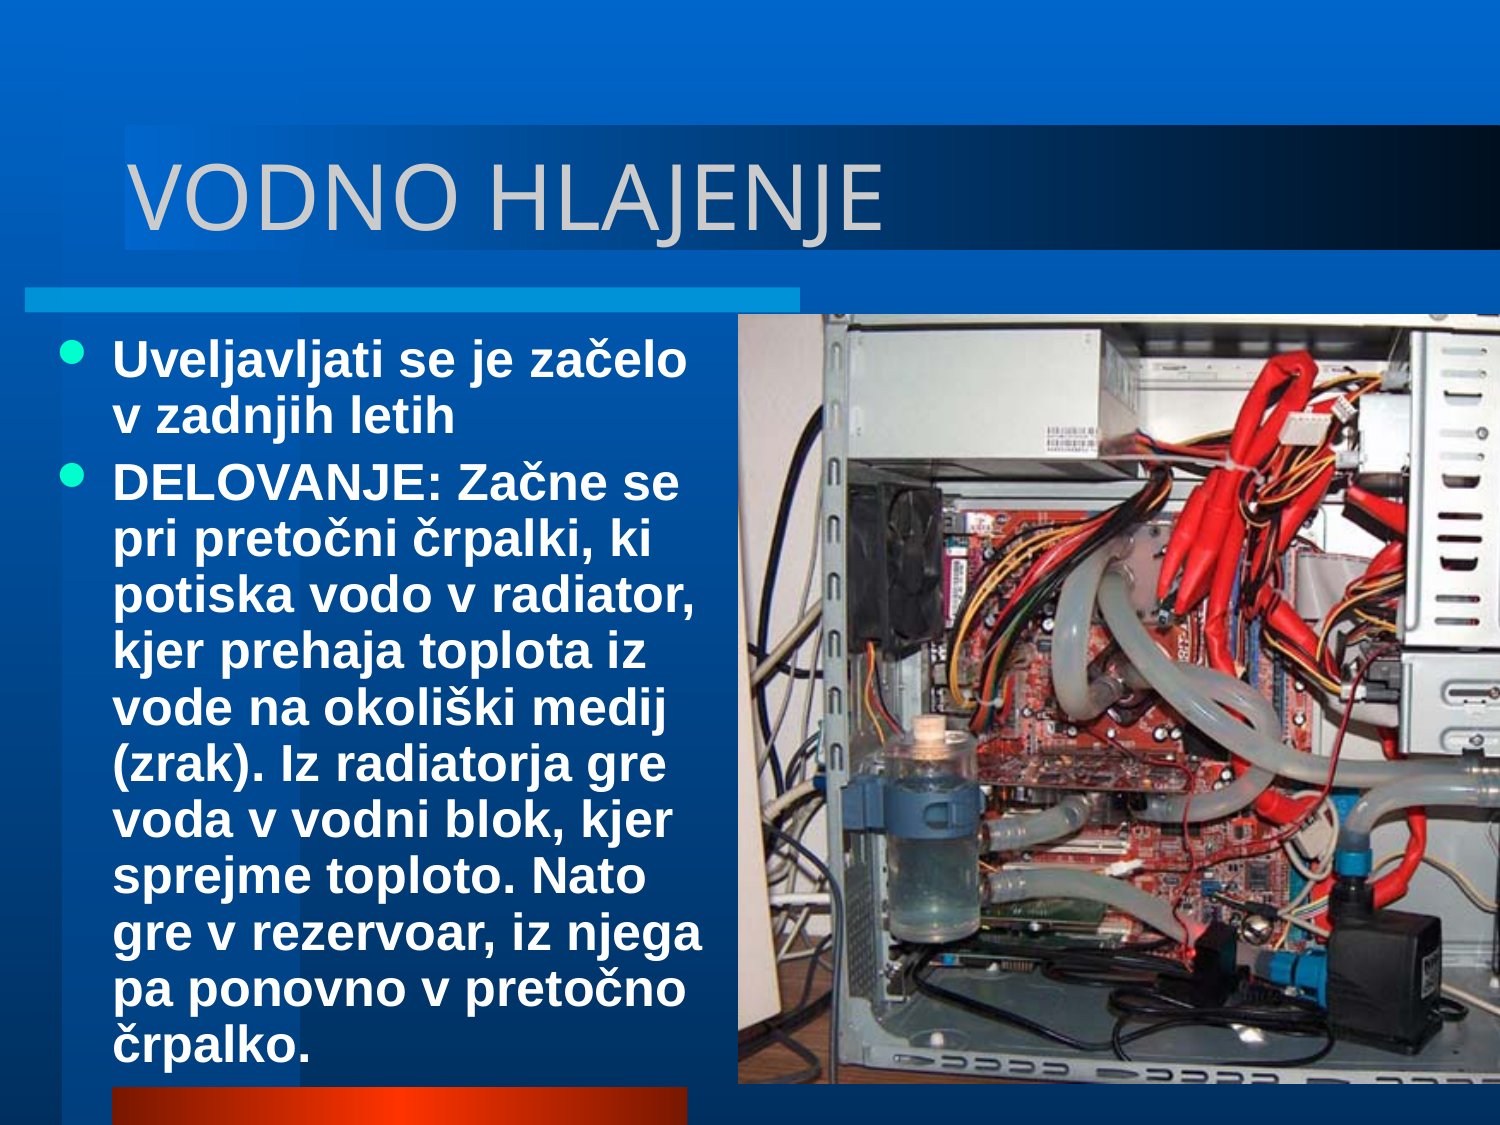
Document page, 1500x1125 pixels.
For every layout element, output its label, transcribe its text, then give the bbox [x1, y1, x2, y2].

title VODNO HLAJENJE [112, 99, 1388, 288]
list Uveljavljati se je začelo v zadnjih letih DELOVANJE: Začne se pri pretočni črpalki, ki potiska vodo v radiator, kjer prehaja toplota iz vode na okoliški medij (zrak). Iz radiatorja gre voda v vodni blok, kjer sprejme toploto. Nato gre v rezervoar, iz njega pa ponovno v pretočno črpalko. [41, 324, 738, 1000]
picture [738, 314, 1500, 1084]
